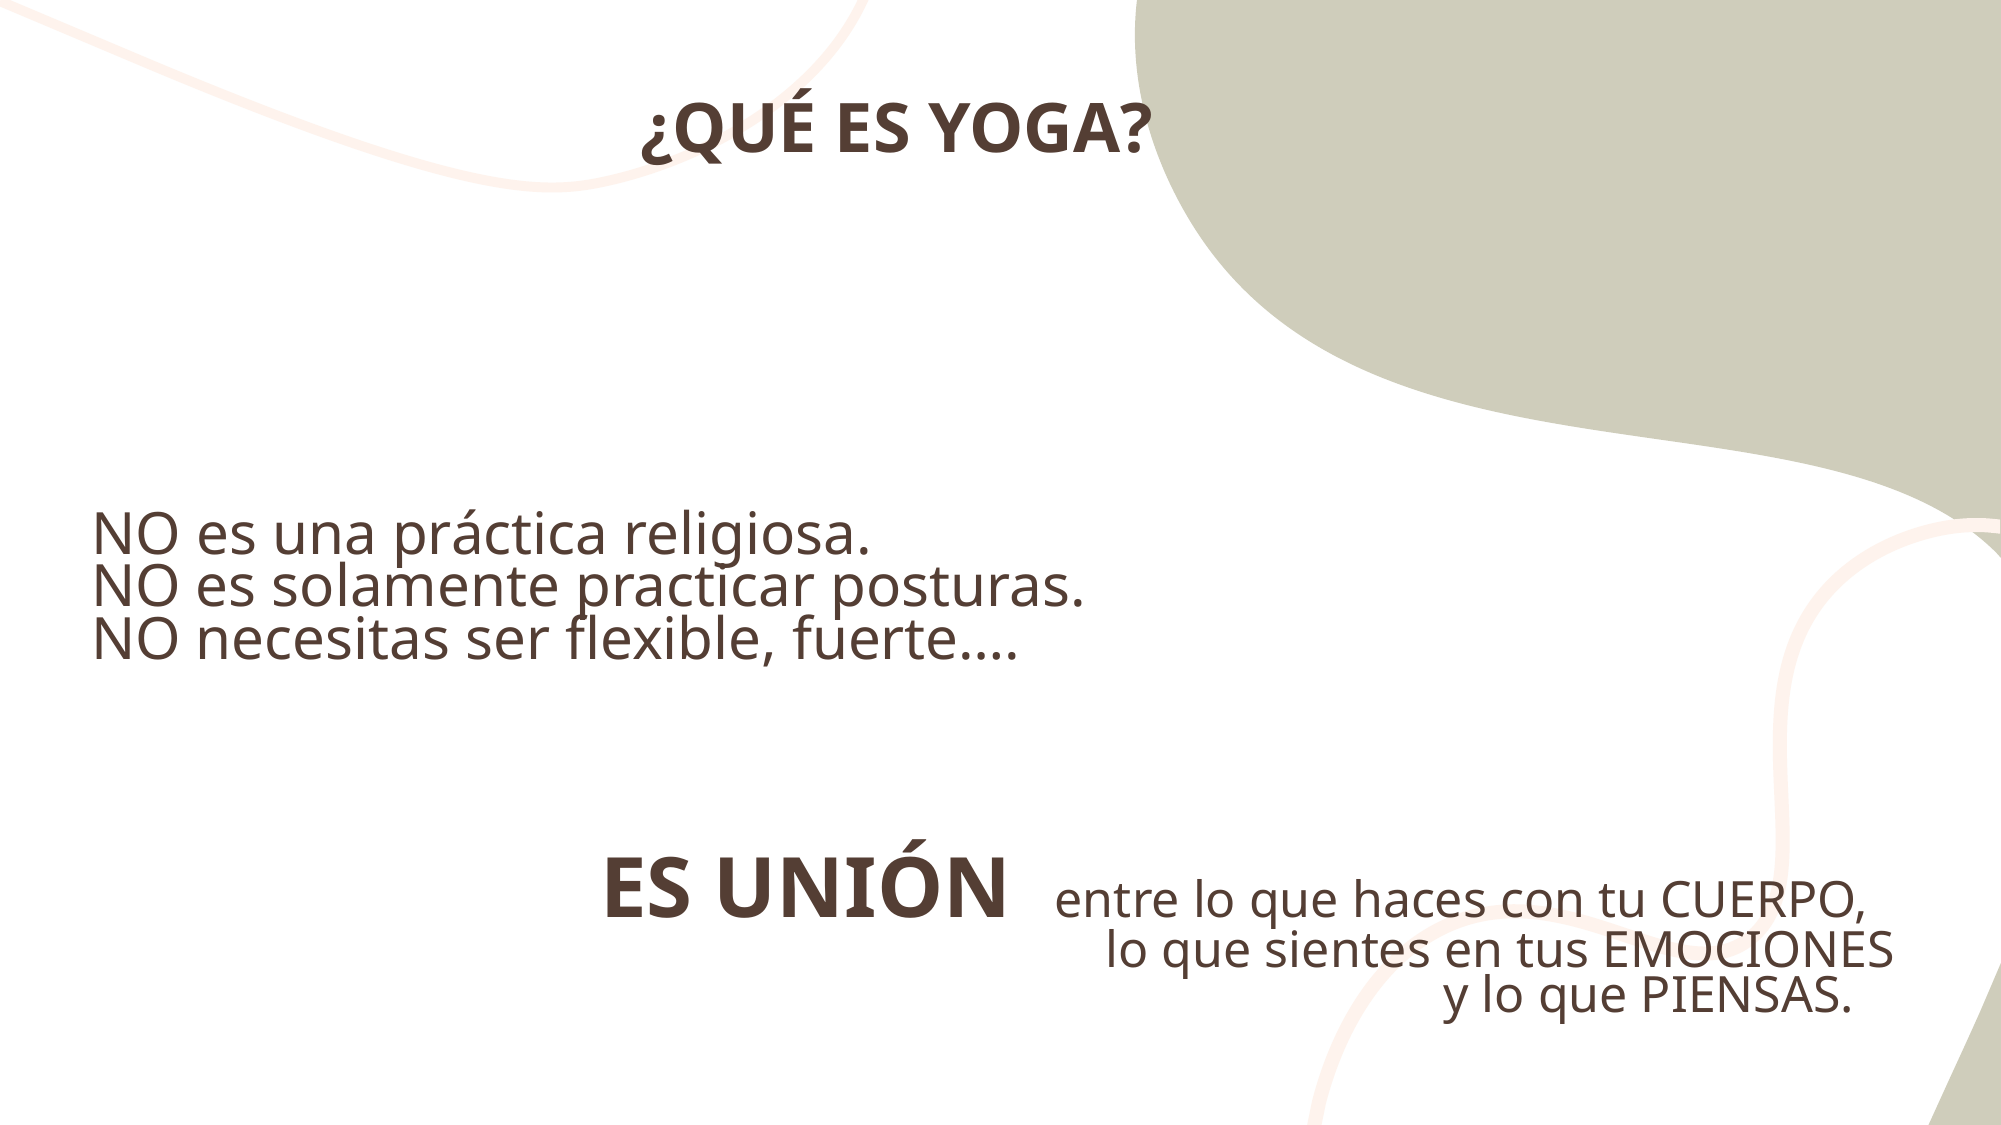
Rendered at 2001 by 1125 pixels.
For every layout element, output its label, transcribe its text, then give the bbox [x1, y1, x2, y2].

list ¿qué es yoga? [569, 86, 1225, 176]
title NO es una práctica religiosa. NO es solamente practicar posturas. NO necesitas ser flexible, fuerte…. ES UNIÓN entre lo que haces con tu CUERPO, lo que sientes en tus EMOCIONES y lo que PIENSAS. [0, 369, 2000, 1092]
